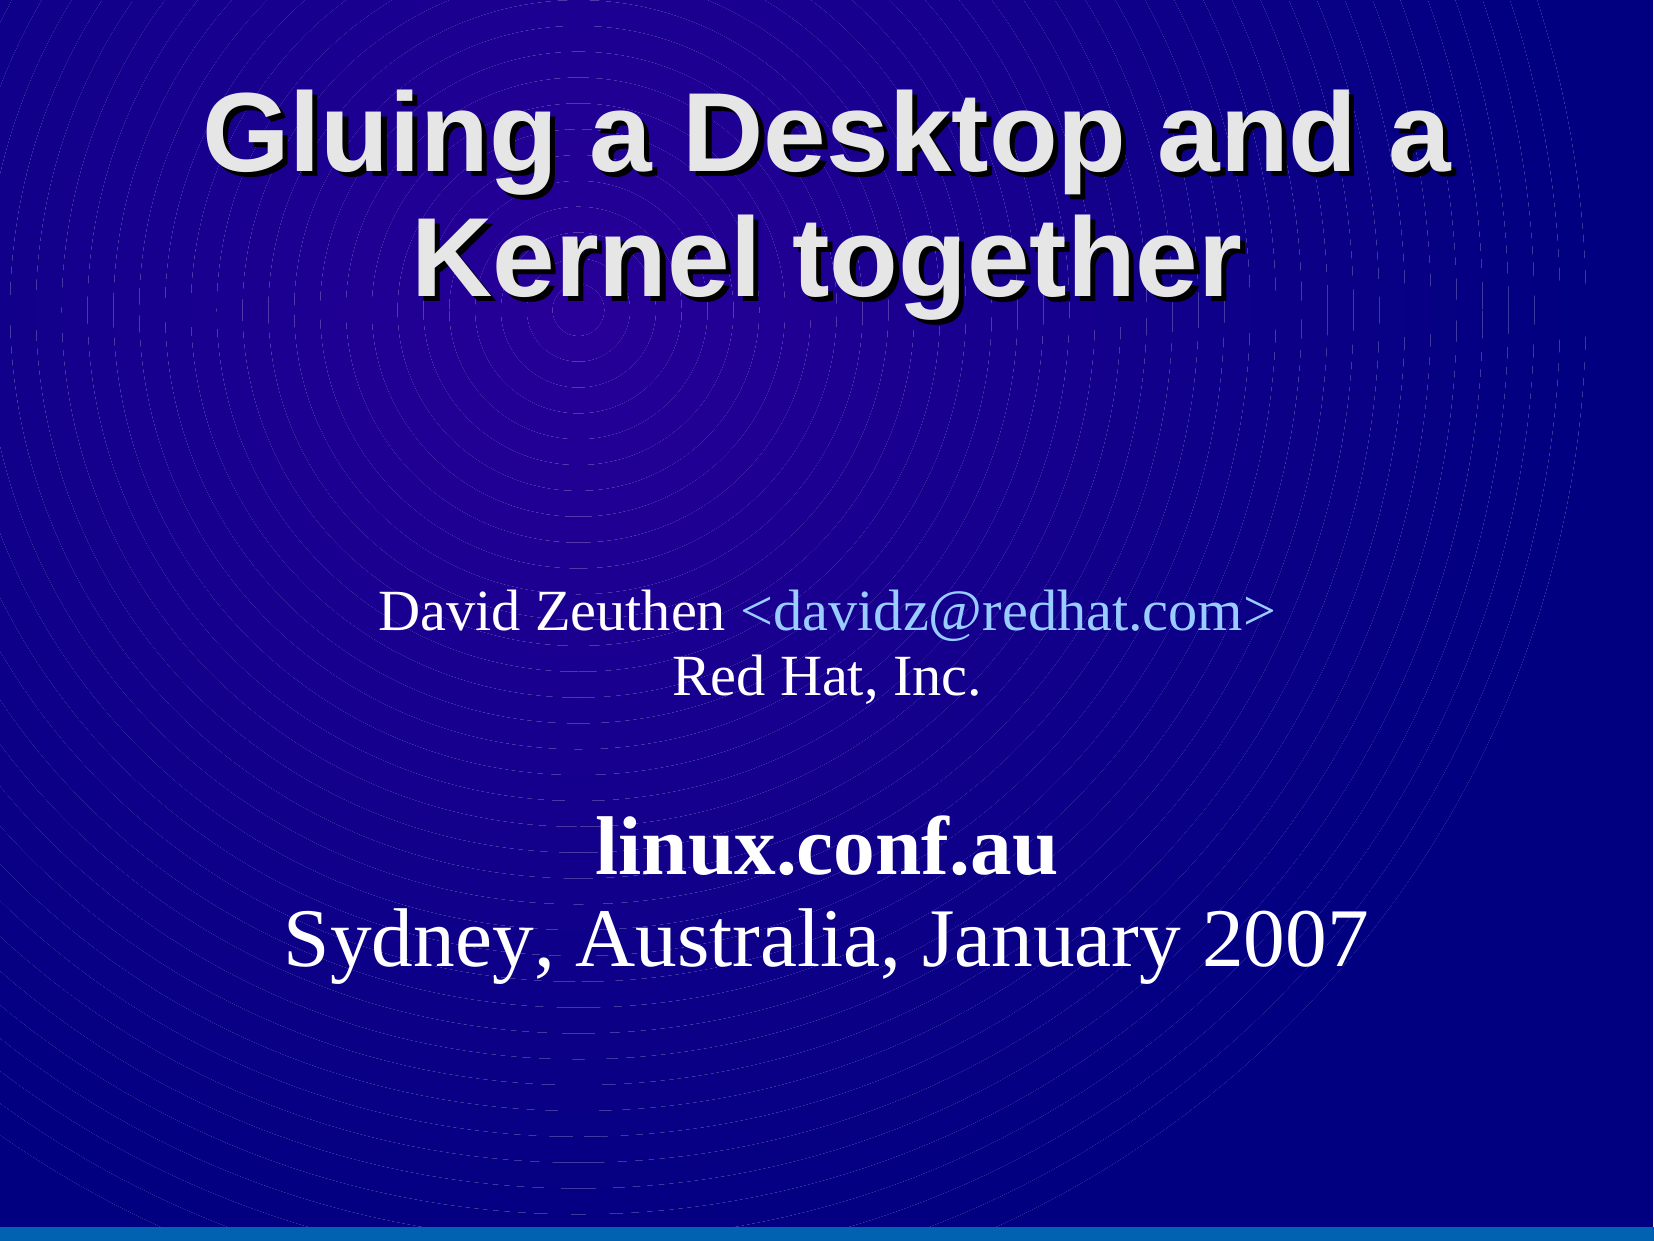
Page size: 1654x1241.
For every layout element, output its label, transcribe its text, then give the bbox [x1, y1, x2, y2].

subtitle David Zeuthen <davidz@redhat.com> Red Hat, Inc. linux.conf.au Sydney, Australia, January 2007 [121, 344, 1533, 1127]
title Gluing a Desktop and a Kernel together [121, 24, 1533, 344]
